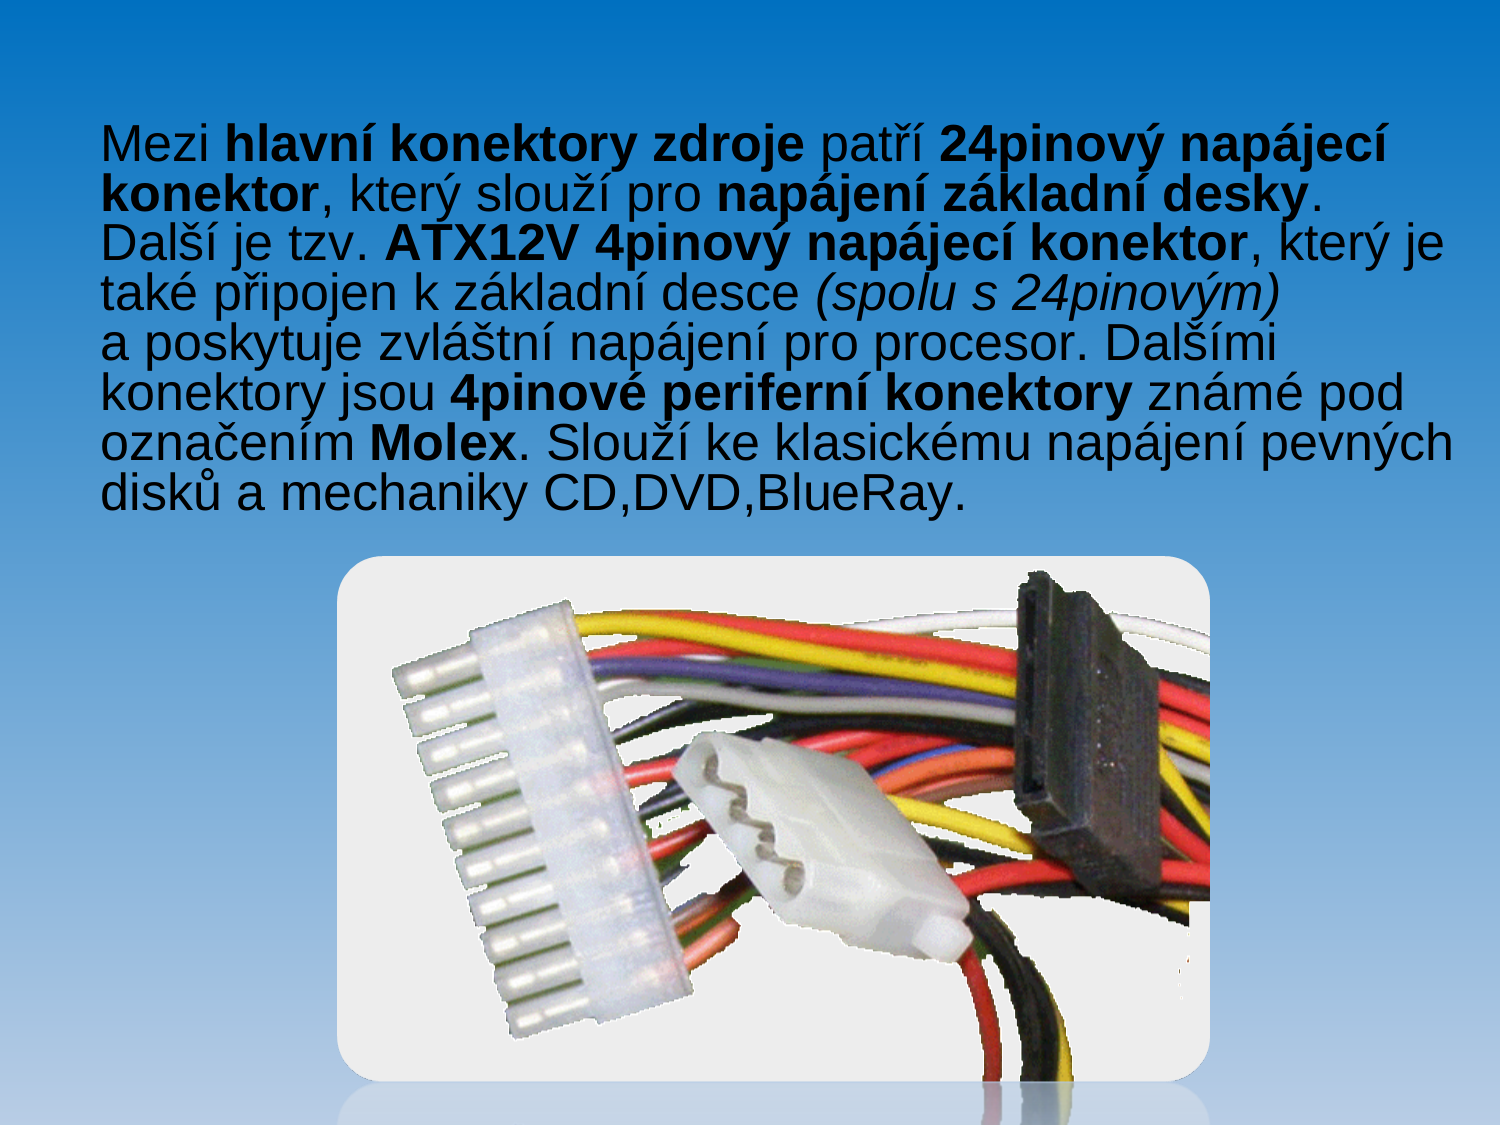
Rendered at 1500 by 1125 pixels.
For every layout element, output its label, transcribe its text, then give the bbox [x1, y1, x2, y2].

list Mezi hlavní konektory zdroje patří 24pinový napájecí konektor, který slouží pro napájení základní desky. Další je tzv. ATX12V 4pinový napájecí konektor, který je také připojen k základní desce (spolu s 24pinovým) a poskytuje zvláštní napájení pro procesor. Dalšími konektory jsou 4pinové periferní konektory známé pod označením Molex. Slouží ke klasickému napájení pevných disků a mechaniky CD,DVD,BlueRay. [29, 113, 1471, 575]
picture [334, 575, 1213, 1125]
